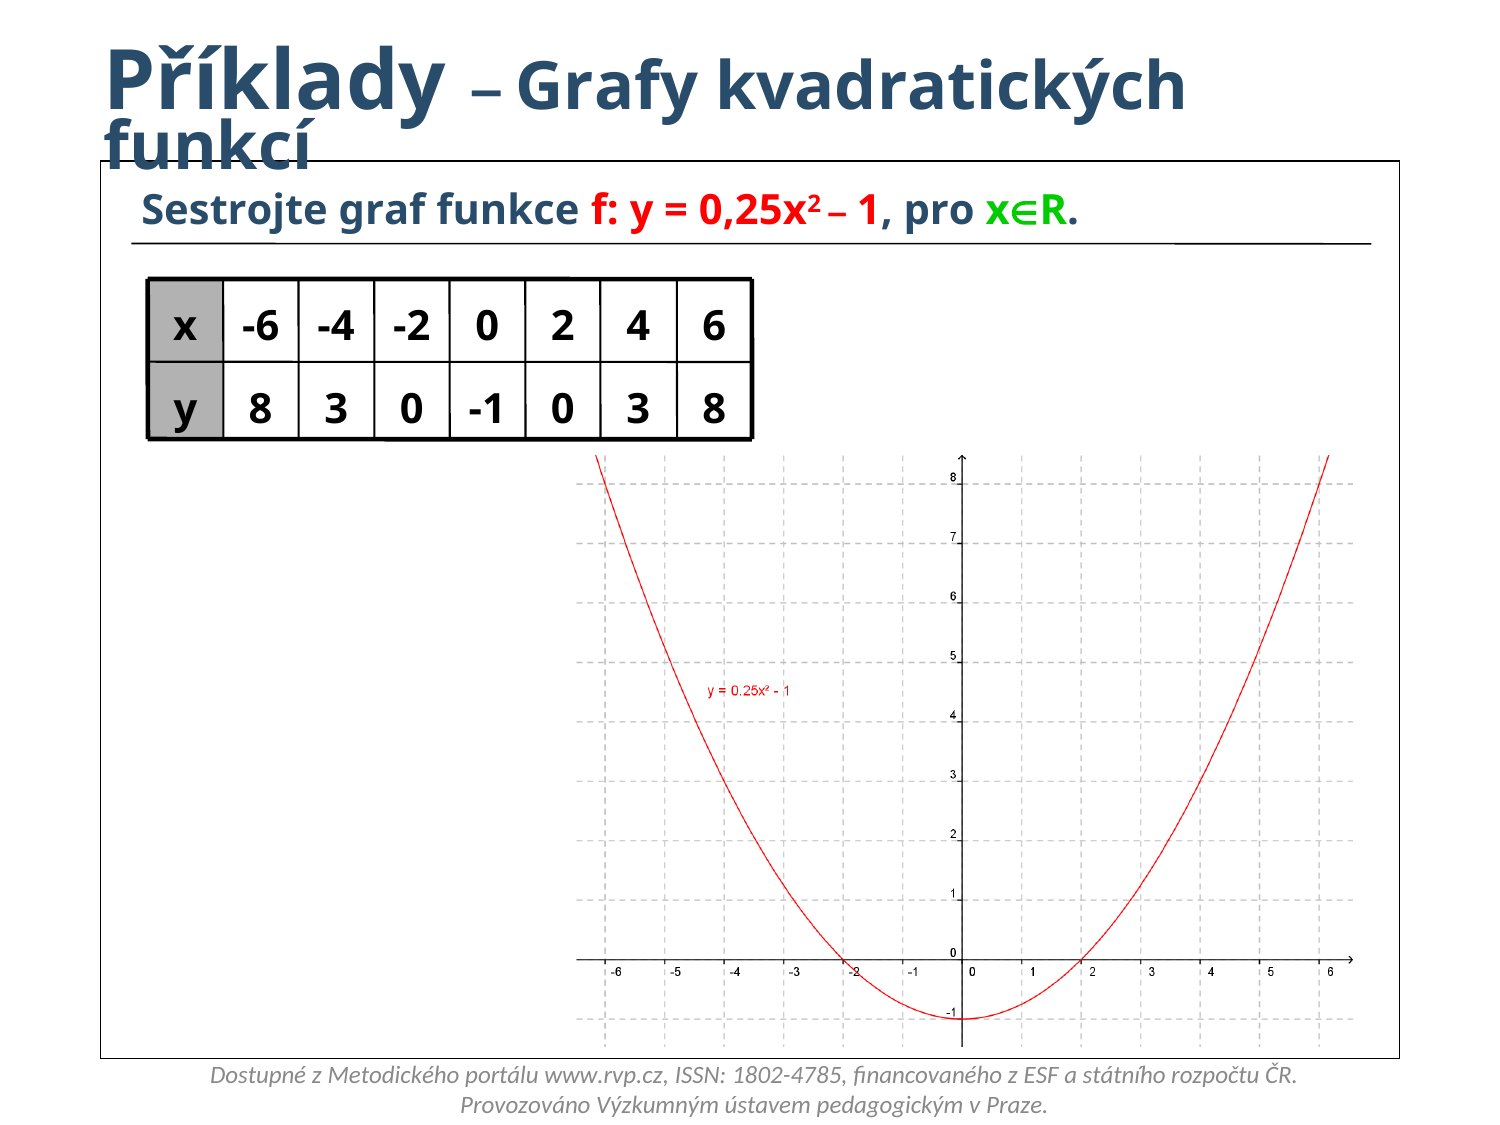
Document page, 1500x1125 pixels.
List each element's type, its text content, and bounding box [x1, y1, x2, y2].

text_box 0 [451, 282, 524, 360]
text_box 2 [527, 282, 599, 360]
text_box 3 [602, 363, 676, 436]
text_box -1 [451, 363, 524, 436]
picture [576, 455, 1353, 1047]
text_box -4 [300, 282, 373, 360]
text_box 4 [602, 282, 675, 360]
text_box 3 [300, 363, 373, 436]
text_box y [151, 363, 222, 436]
text_box 8 [225, 363, 297, 436]
text_box 0 [376, 363, 448, 436]
title Příklady – Grafy kvadratických funkcí [88, 39, 1414, 190]
text_box -2 [376, 282, 448, 360]
text_box x [150, 282, 222, 360]
text_box [100, 190, 1400, 1059]
text_box -6 [225, 282, 297, 360]
text_box Sestrojte graf funkce f: y = 0,25x2 – 1, pro xR. [126, 160, 1367, 256]
text_box 8 [678, 364, 749, 436]
text_box 6 [678, 282, 749, 360]
text_box 0 [527, 363, 599, 436]
